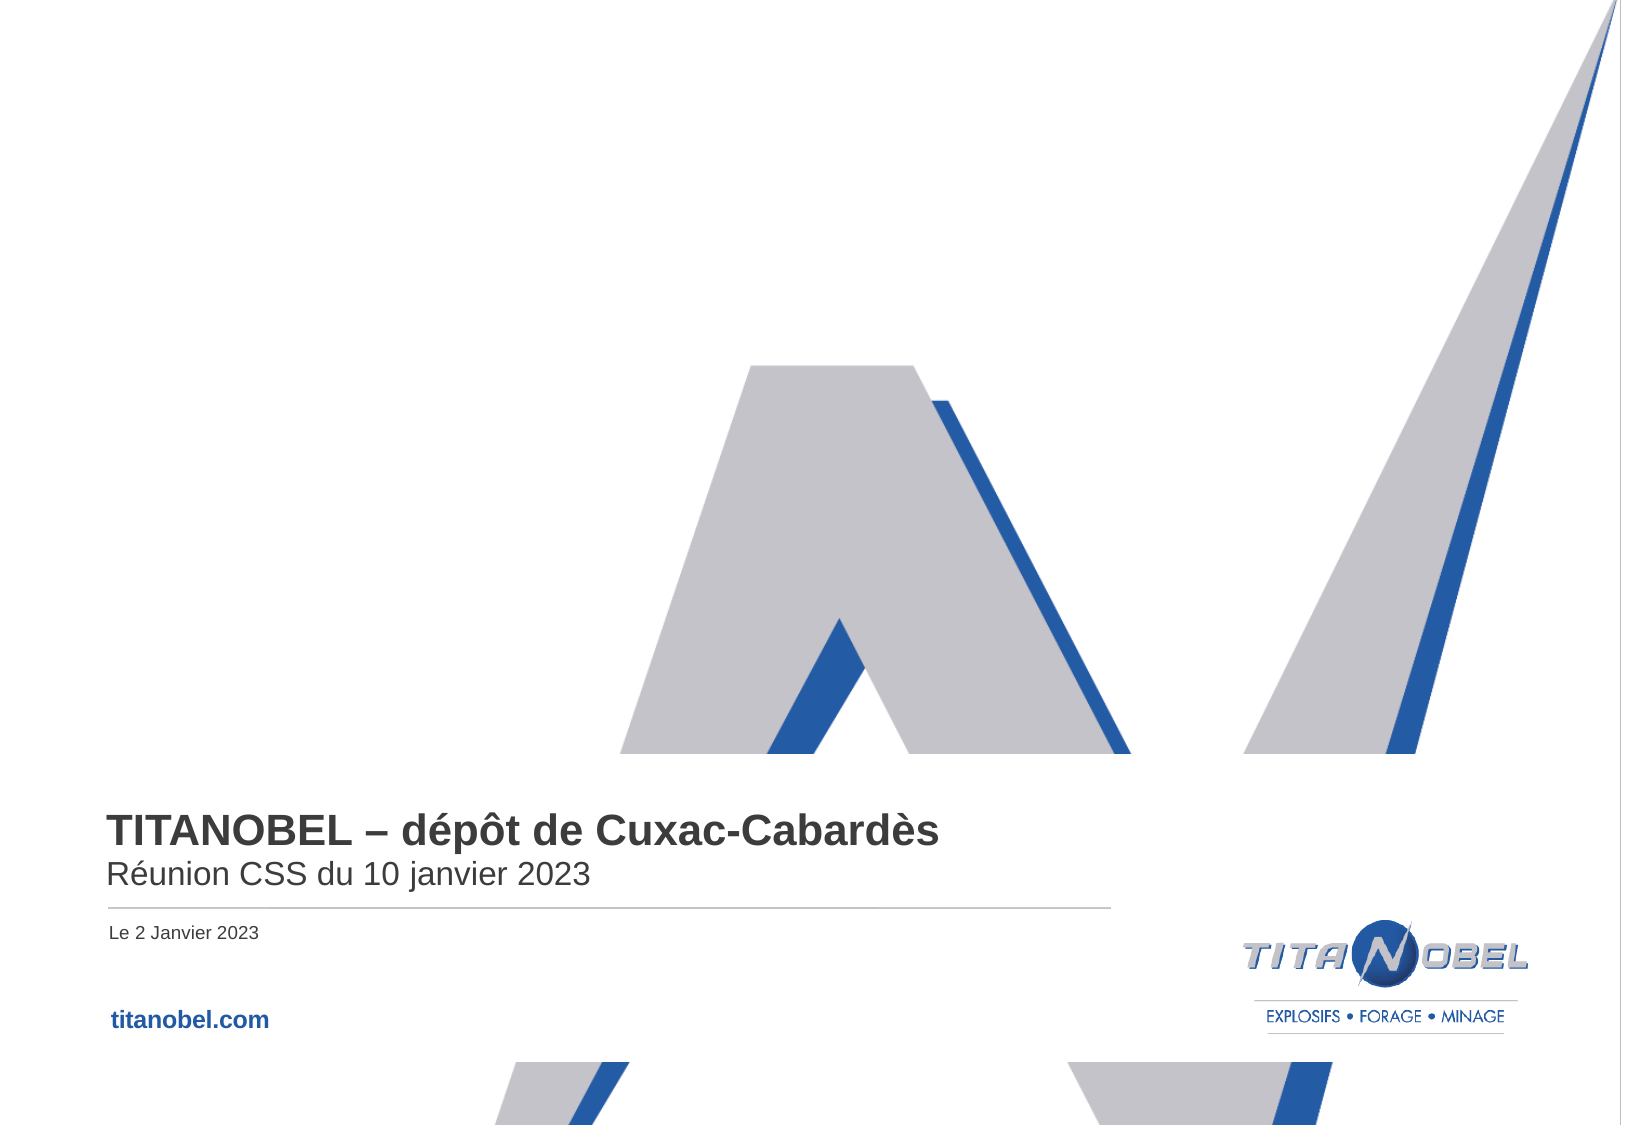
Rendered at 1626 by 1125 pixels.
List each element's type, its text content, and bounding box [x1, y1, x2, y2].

picture [378, 0, 1626, 1125]
subtitle Réunion CSS du 10 janvier 2023 [106, 852, 1244, 923]
picture [1243, 920, 1528, 1034]
list Le 2 Janvier 2023 [108, 913, 562, 951]
title TITANOBEL – dépôt de Cuxac-Cabardès [106, 790, 1488, 855]
